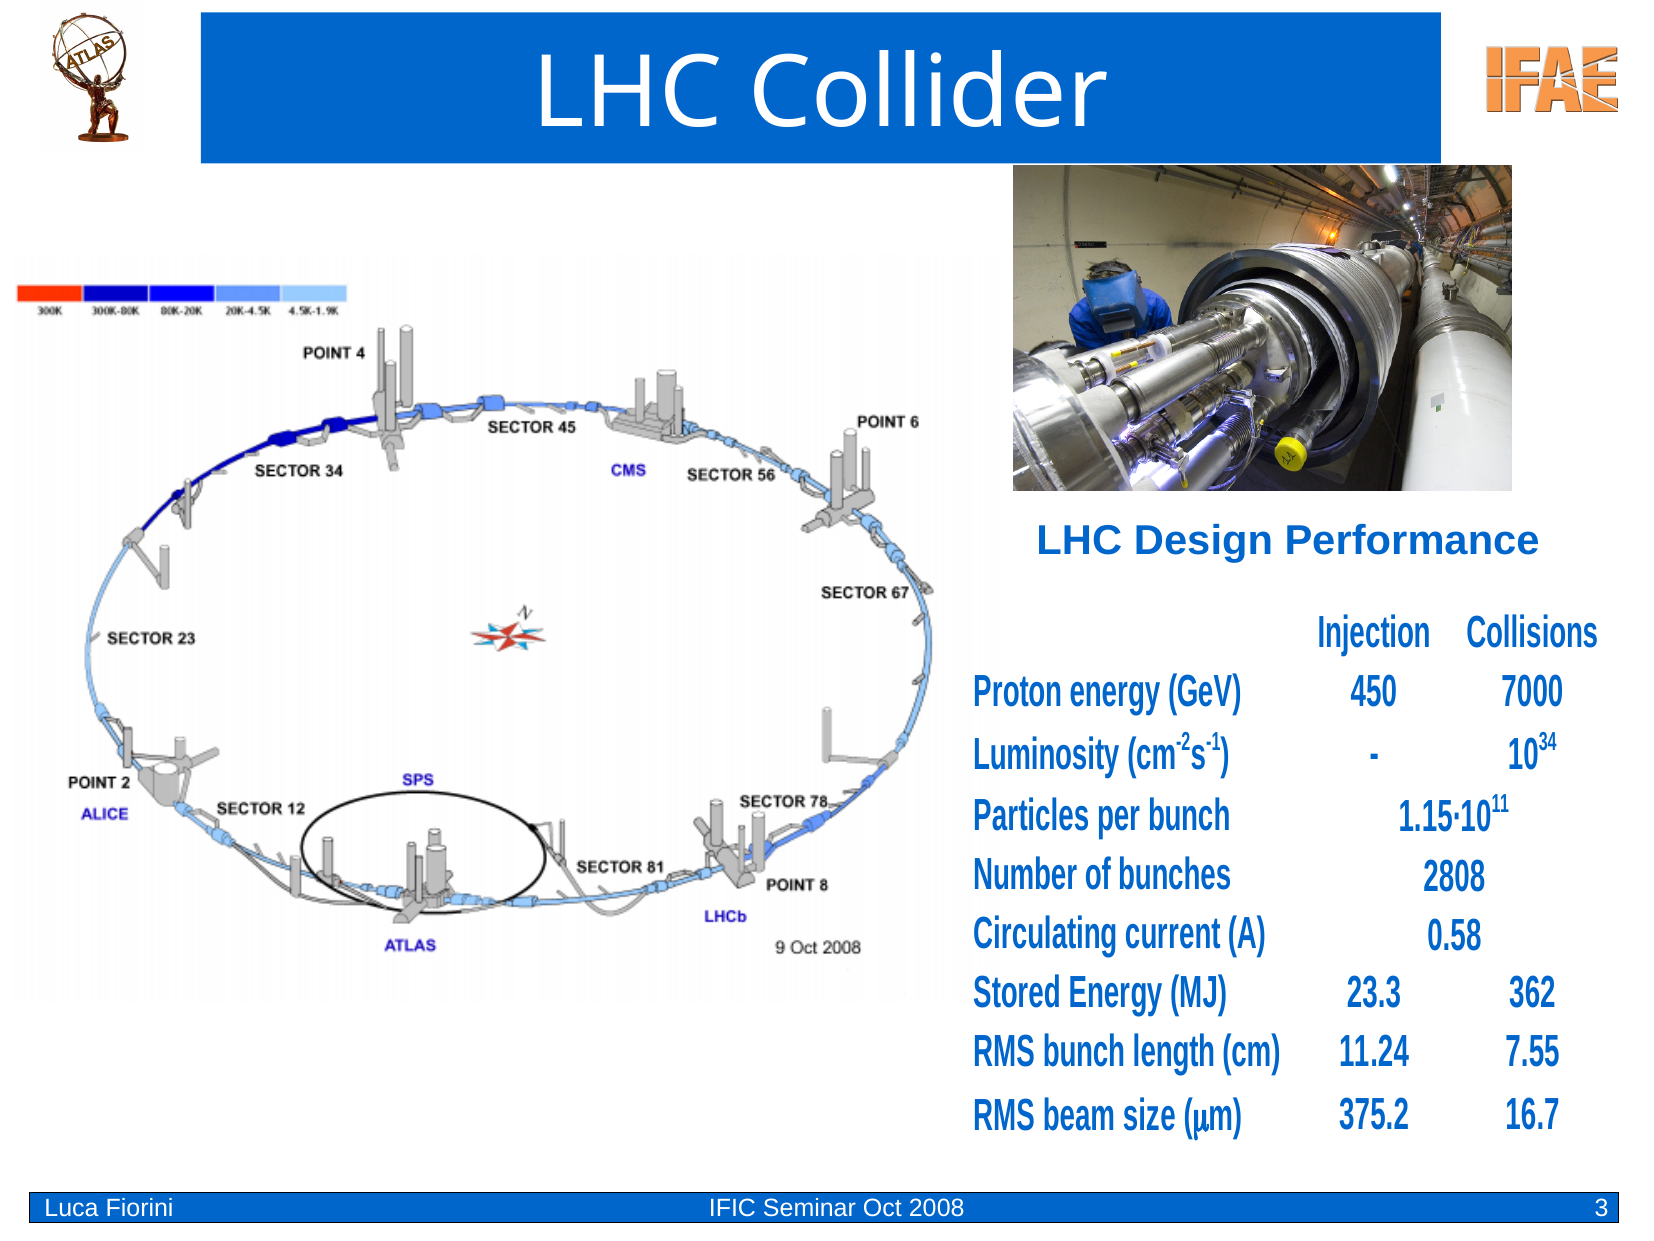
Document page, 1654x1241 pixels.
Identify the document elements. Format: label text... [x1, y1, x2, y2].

picture [1013, 165, 1512, 491]
picture [41, 2, 142, 154]
chart [971, 605, 1615, 1149]
text_box Luca Fiorini IFIC Seminar Oct 2008 3 [29, 1192, 1619, 1223]
picture [8, 253, 999, 1004]
picture [1486, 46, 1618, 112]
text_box LHC Design Performance [1003, 508, 1595, 605]
text_box LHC Collider [200, 12, 1441, 148]
